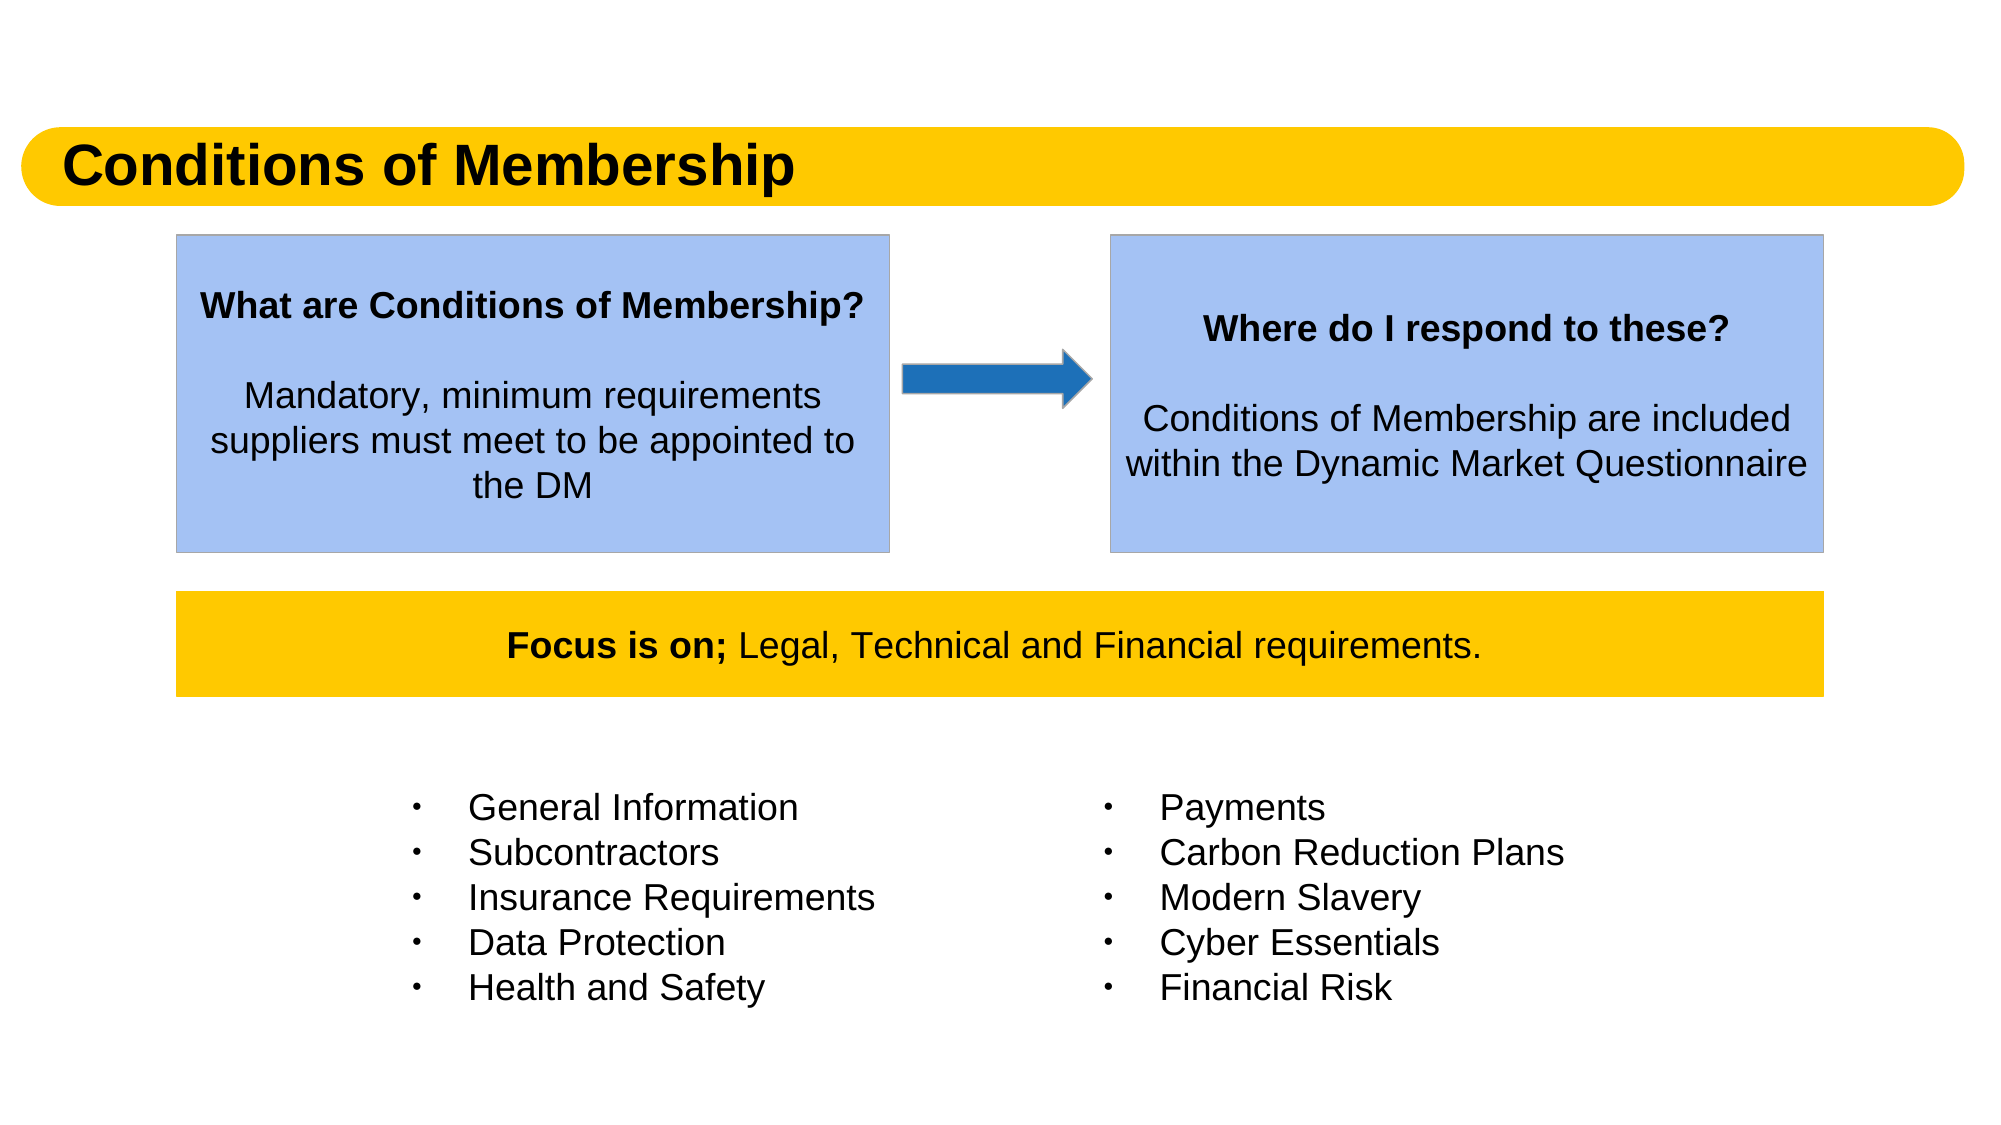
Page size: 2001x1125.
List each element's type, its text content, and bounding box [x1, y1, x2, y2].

text_box Payments Carbon Reduction Plans Modern Slavery Cyber Essentials Financial Risk [1050, 768, 1641, 1037]
text_box Focus is on; Legal, Technical and Financial requirements. [176, 591, 1824, 696]
text_box [902, 349, 1093, 409]
title Conditions of Membership [62, 127, 1634, 266]
text_box Where do I respond to these? Conditions of Membership are included within the Dynamic Market Questionnaire [1111, 235, 1824, 552]
text_box What are Conditions of Membership? Mandatory, minimum requirements suppliers must meet to be appointed to the DM [176, 235, 889, 552]
text_box General Information Subcontractors Insurance Requirements Data Protection Health and Safety [359, 768, 950, 1037]
